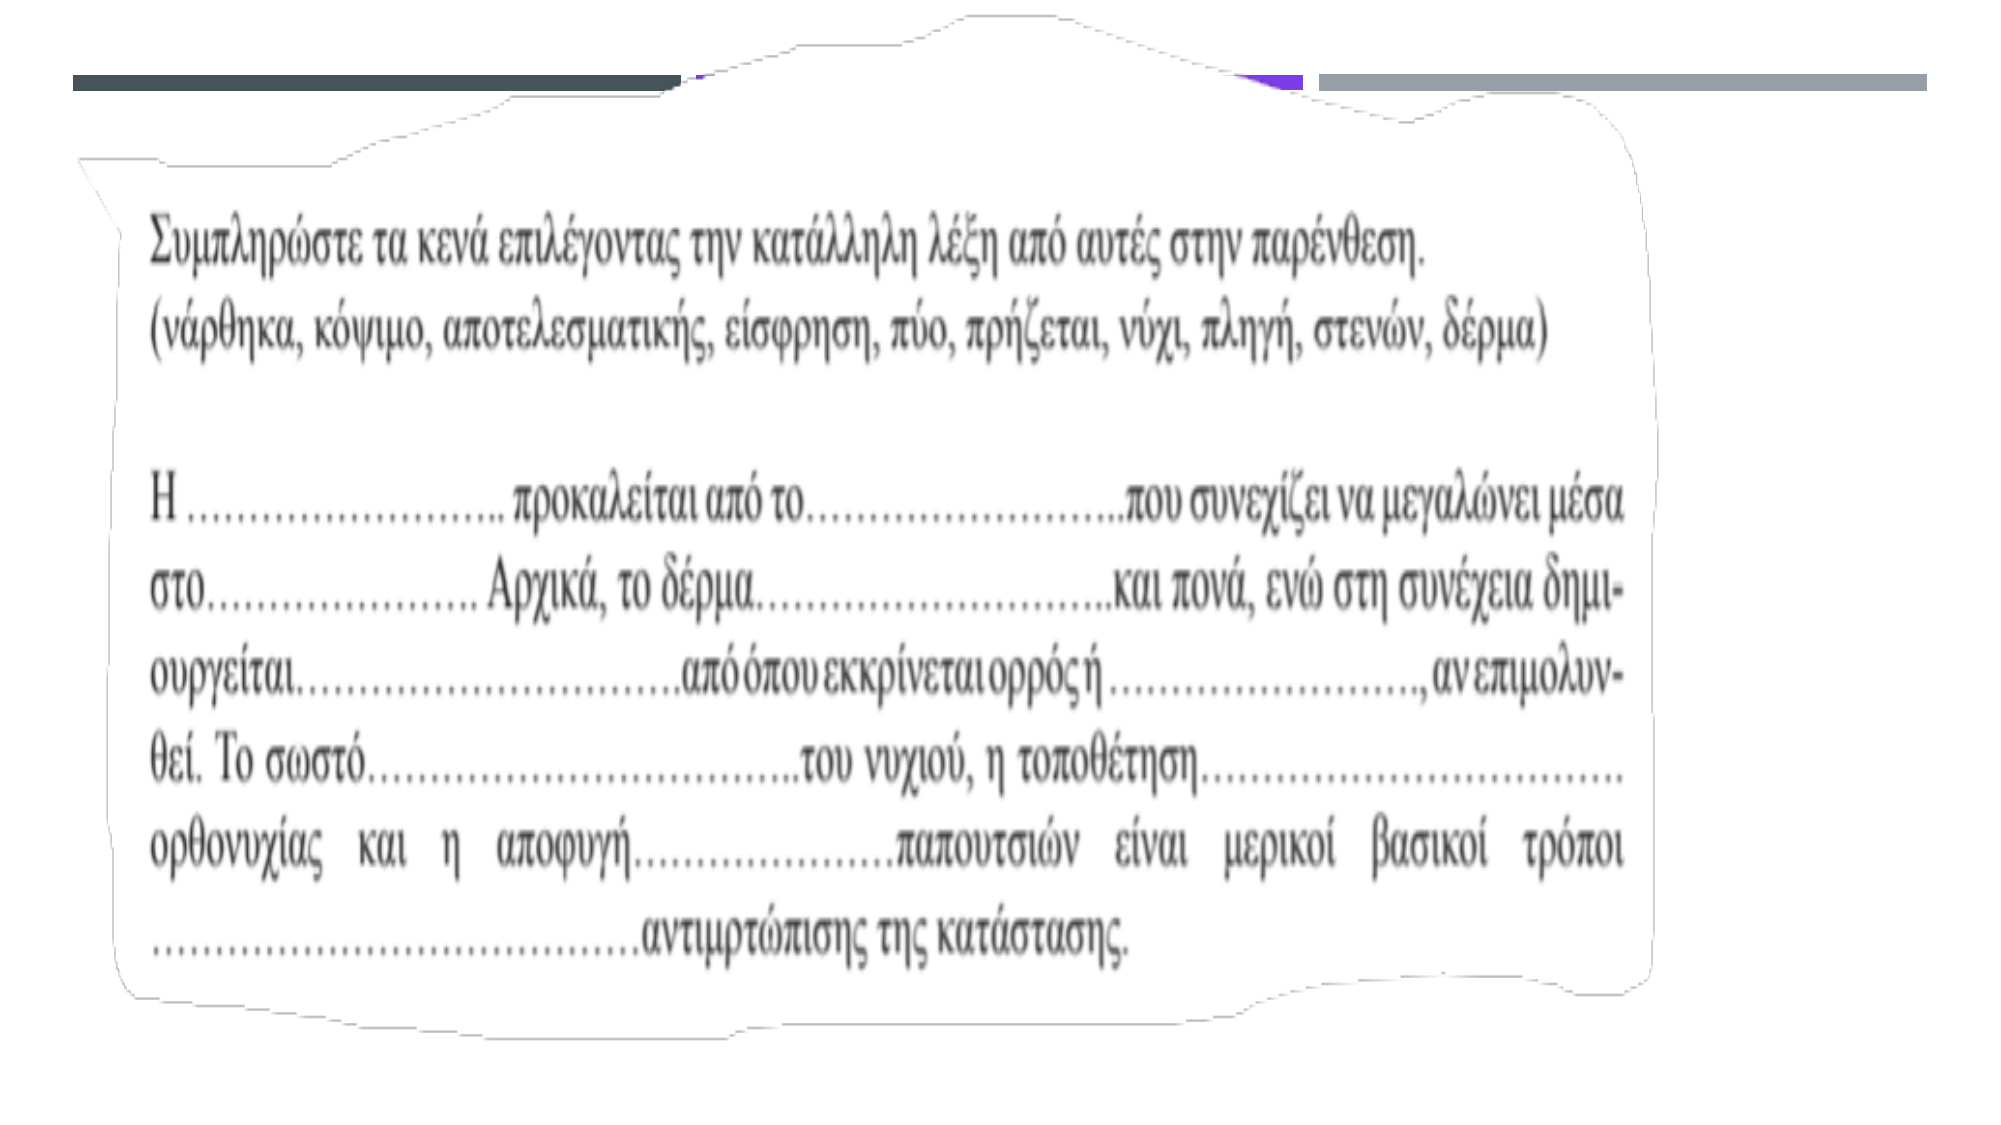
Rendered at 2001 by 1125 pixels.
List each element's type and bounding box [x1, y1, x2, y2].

picture [69, 0, 1668, 1056]
